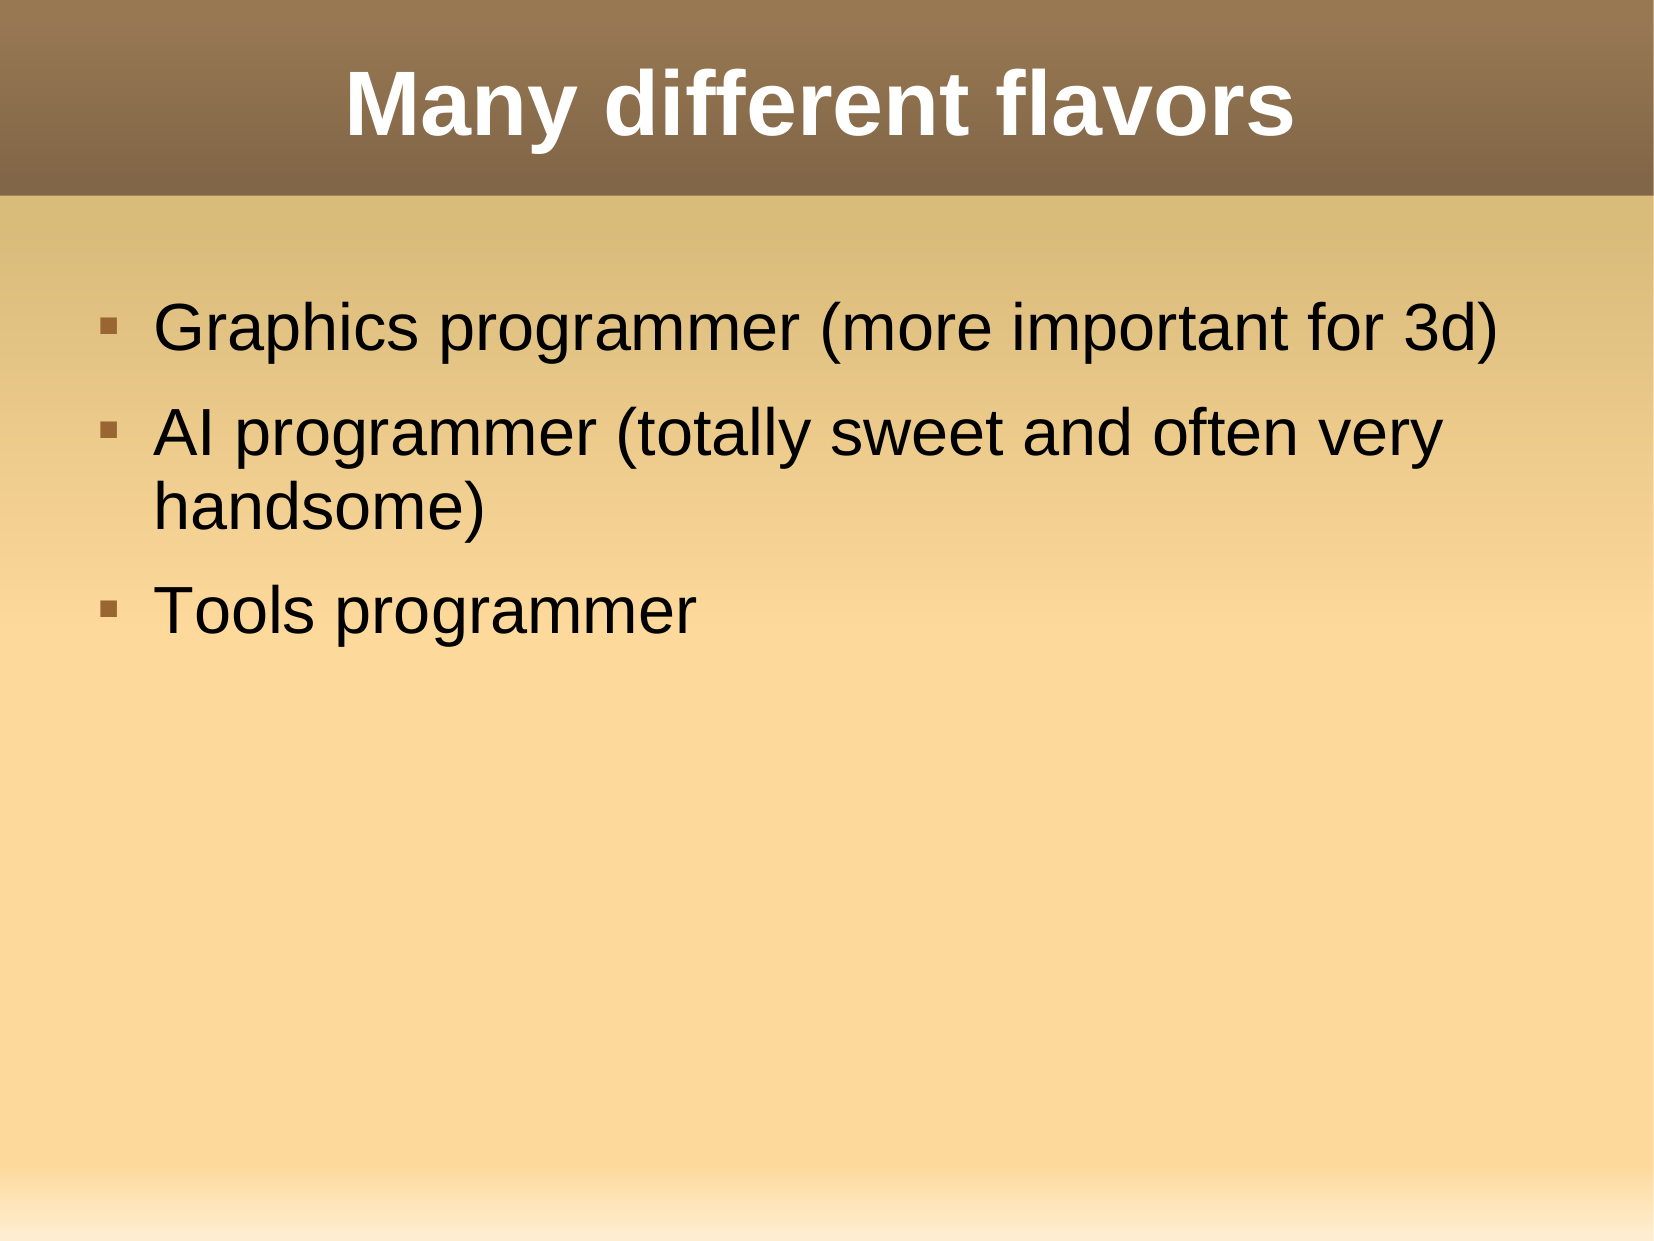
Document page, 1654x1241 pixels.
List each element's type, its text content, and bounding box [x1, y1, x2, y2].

title Many different flavors [76, 0, 1565, 208]
picture [0, 0, 1654, 1241]
list Graphics programmer (more important for 3d) AI programmer (totally sweet and often very handsome) Tools programmer [82, 290, 1571, 1109]
